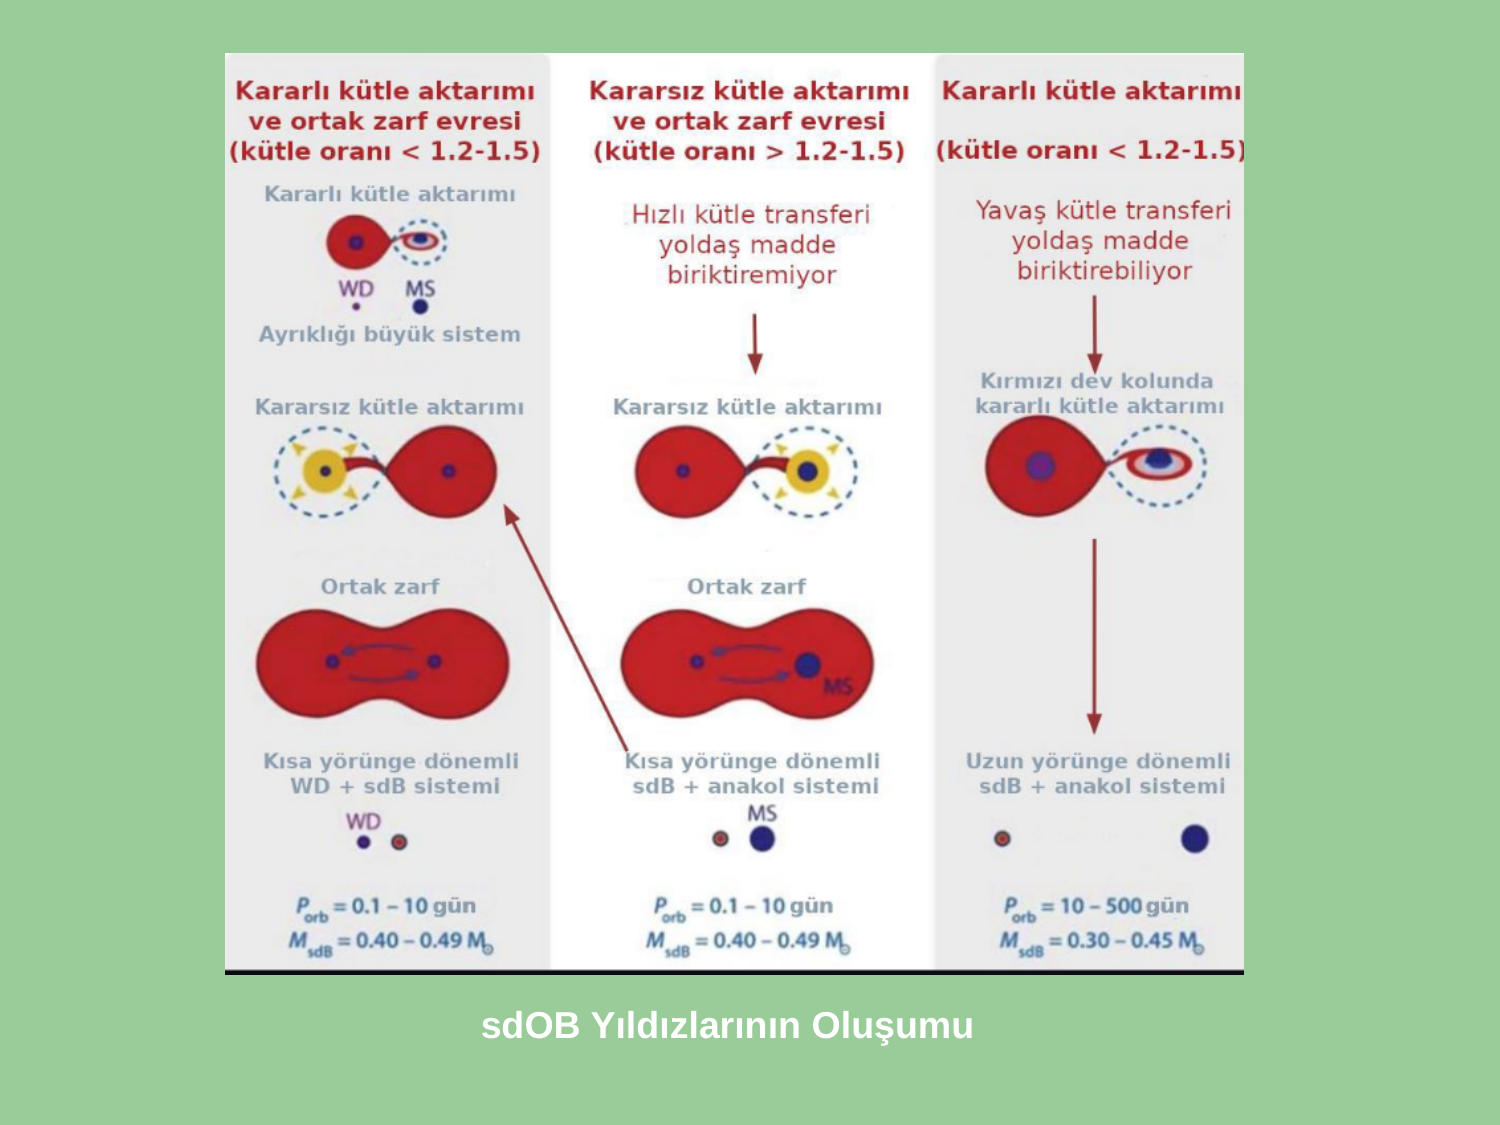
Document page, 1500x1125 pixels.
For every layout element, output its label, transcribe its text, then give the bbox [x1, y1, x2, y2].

text_box sdOB Yıldızlarının Oluşumu [345, 996, 1111, 1081]
picture [225, 53, 1244, 976]
